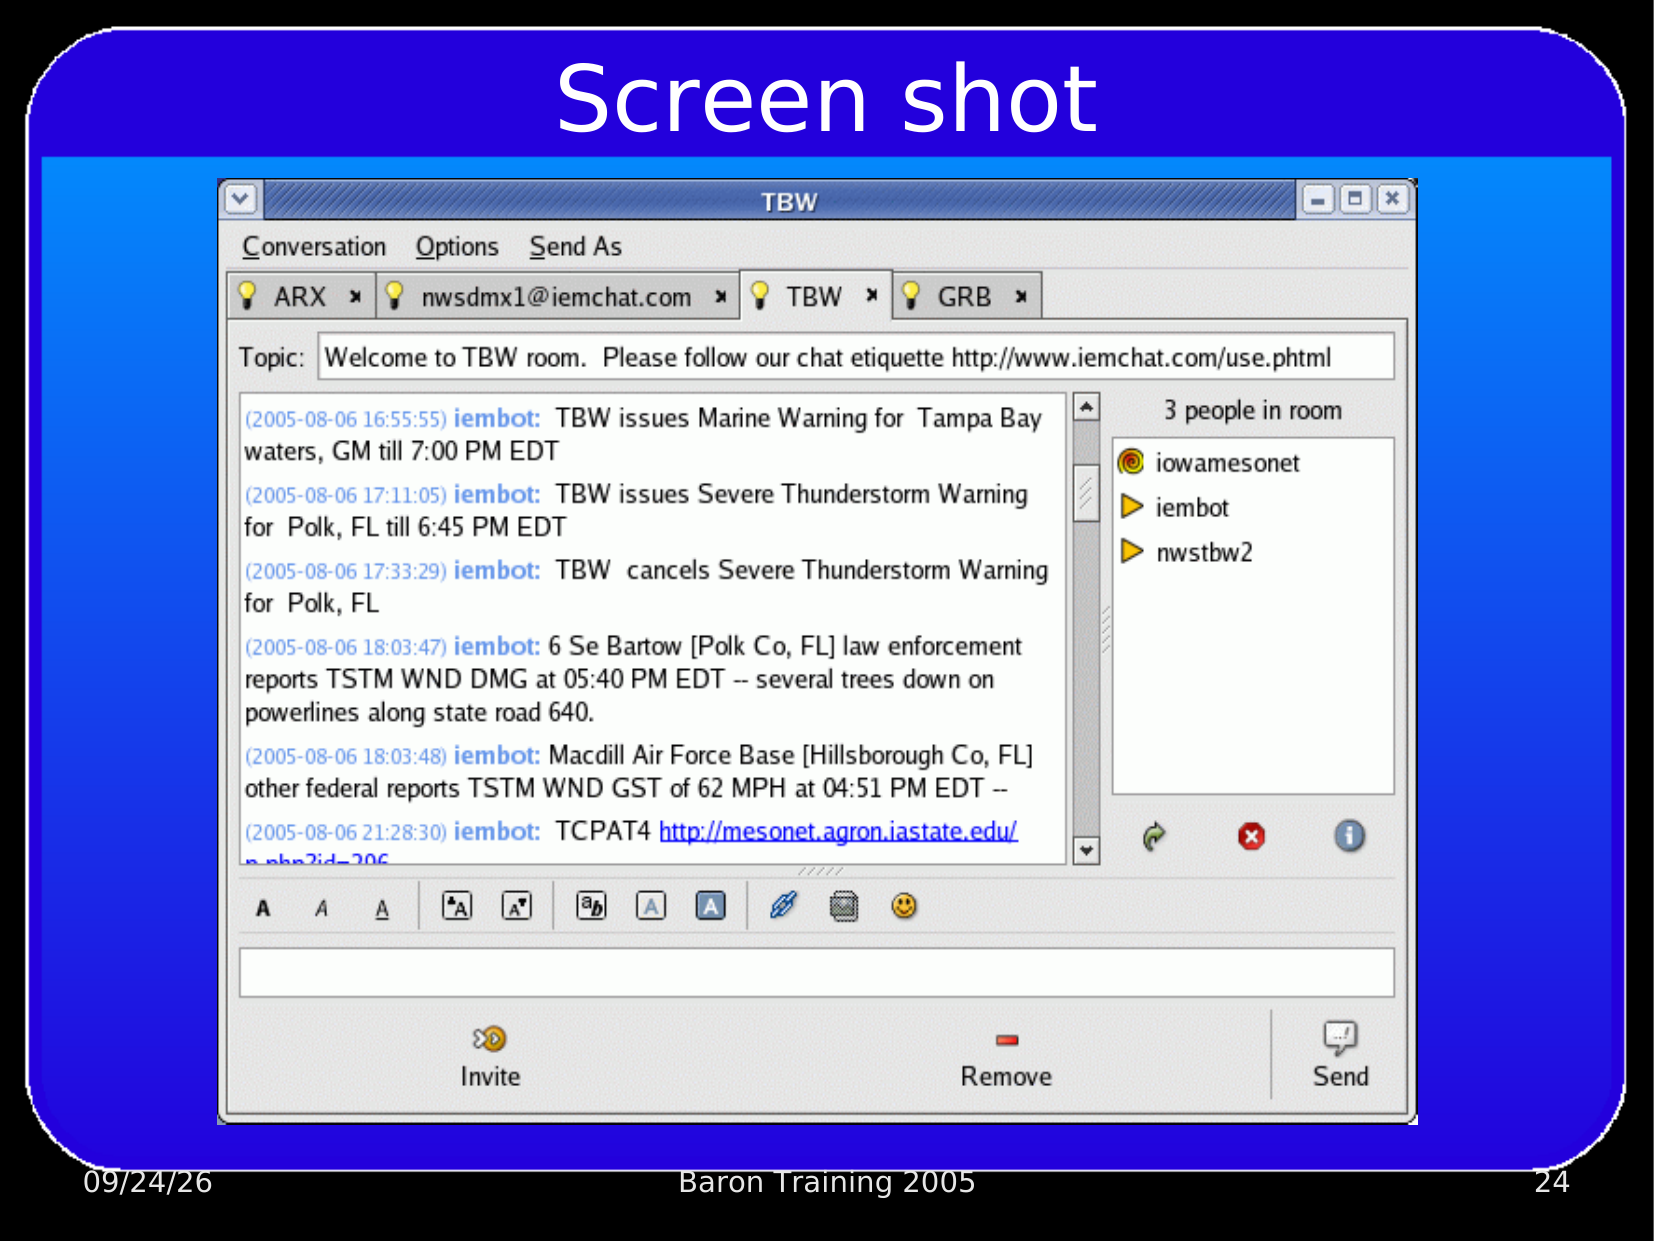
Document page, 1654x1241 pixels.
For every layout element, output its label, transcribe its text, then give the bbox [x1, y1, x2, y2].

picture [0, 0, 1654, 1241]
title Screen shot [82, 46, 1571, 154]
